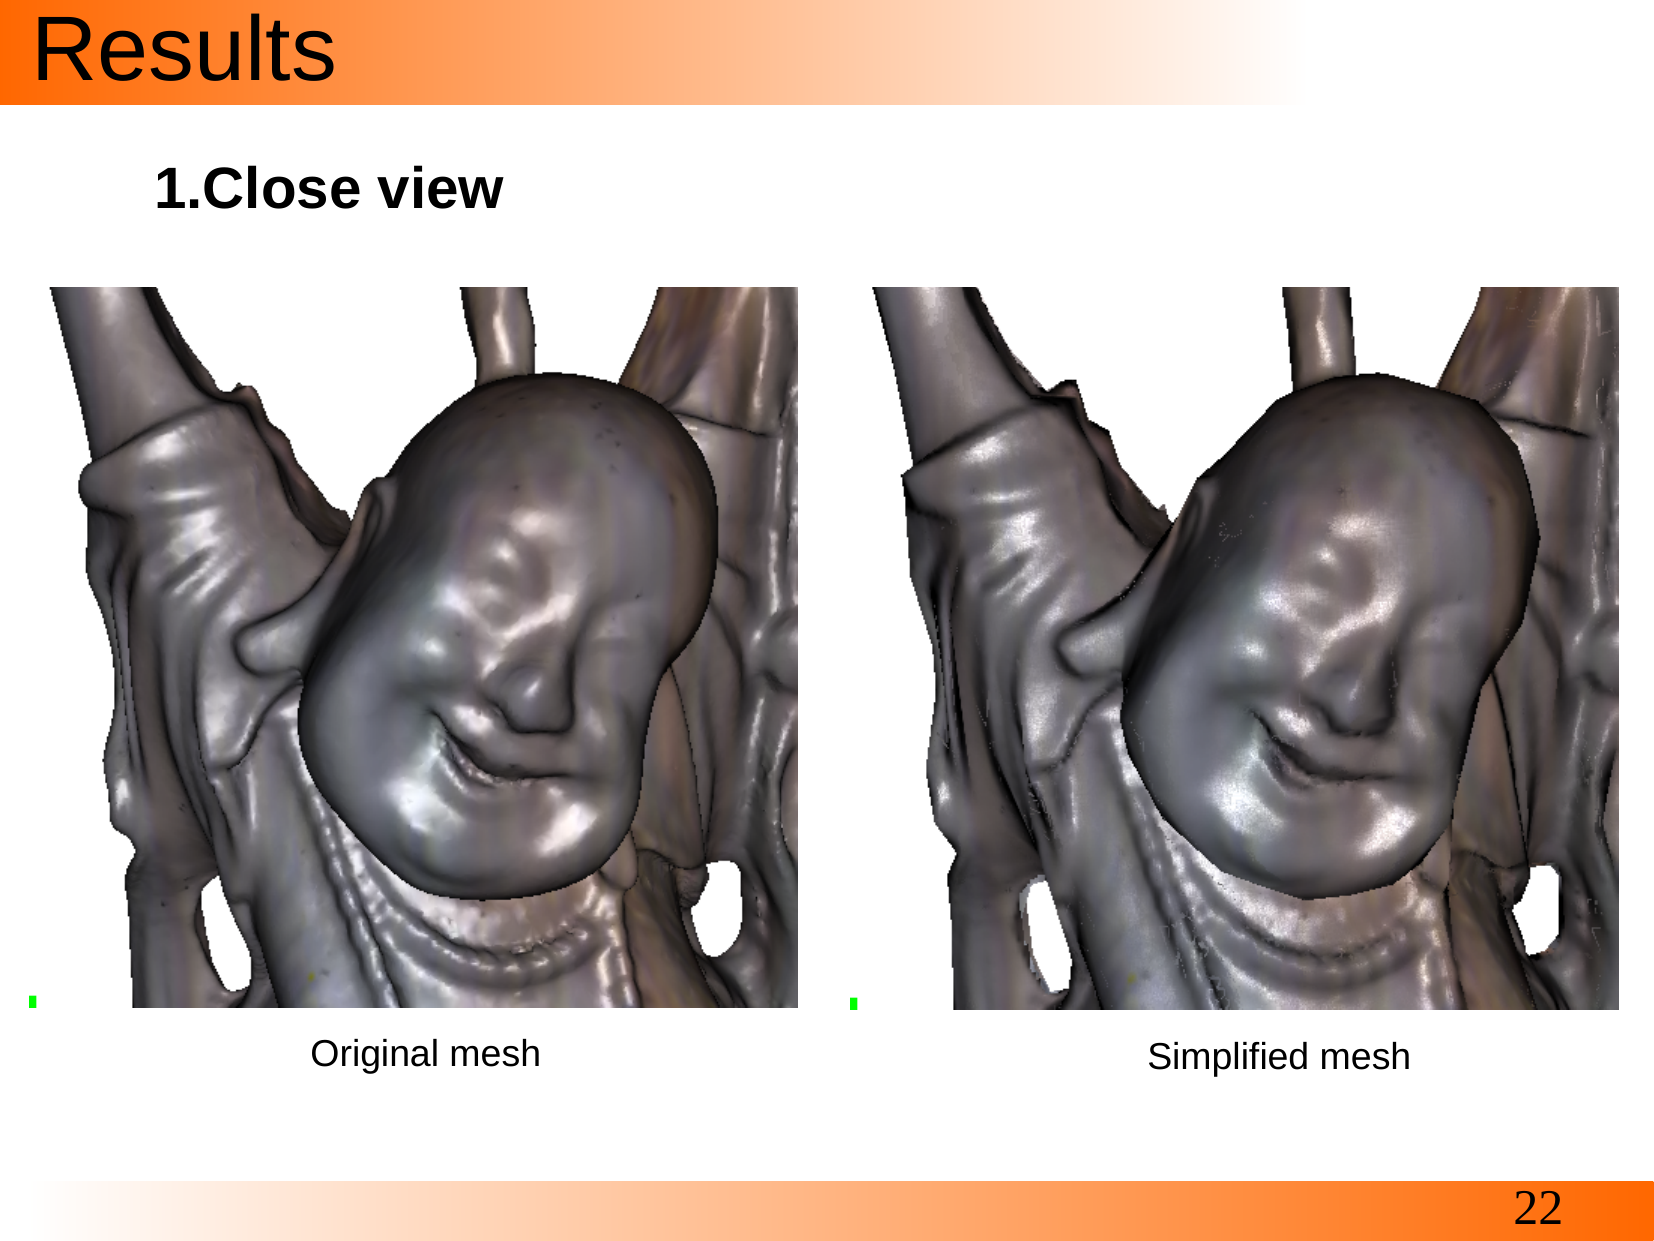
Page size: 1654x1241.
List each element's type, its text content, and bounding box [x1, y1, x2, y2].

text_box Simplified mesh [1147, 1035, 1412, 1078]
picture [850, 287, 1619, 1010]
text_box Original mesh [310, 1031, 542, 1075]
title Results [31, 0, 1423, 101]
picture [29, 287, 798, 1008]
text_box Close view [41, 155, 1533, 221]
